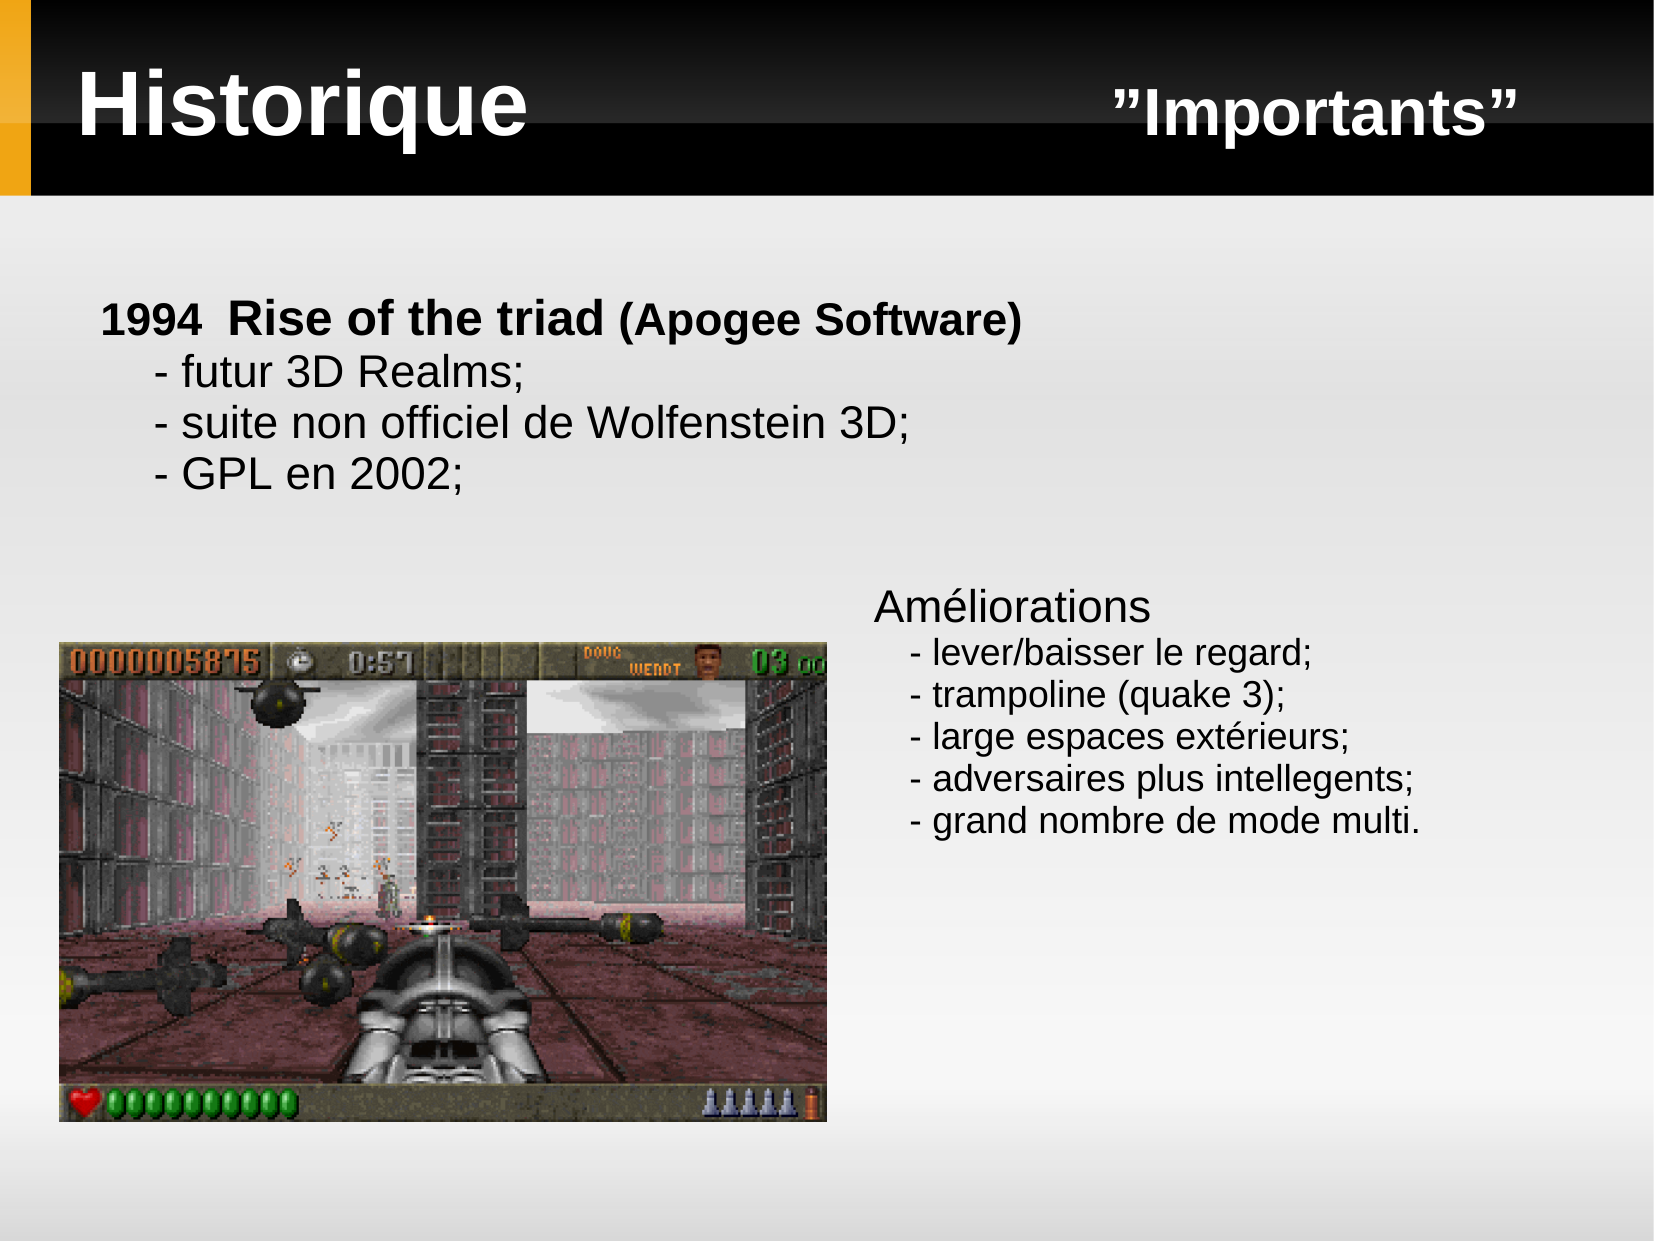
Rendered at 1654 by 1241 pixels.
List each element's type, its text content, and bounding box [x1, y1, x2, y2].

picture [0, 0, 1654, 1241]
list 1994 Rise of the triad (Apogee Software) - futur 3D Realms; - suite non officiel de Wolfenstein 3D; - GPL en 2002; Améliorations - lever/baisser le regard; - trampoline (quake 3); - large espaces extérieurs; - adversaires plus intellegents; - grand nombre de mode multi. [82, 290, 1571, 1094]
title Historique ”Importants” [76, 7, 1565, 200]
